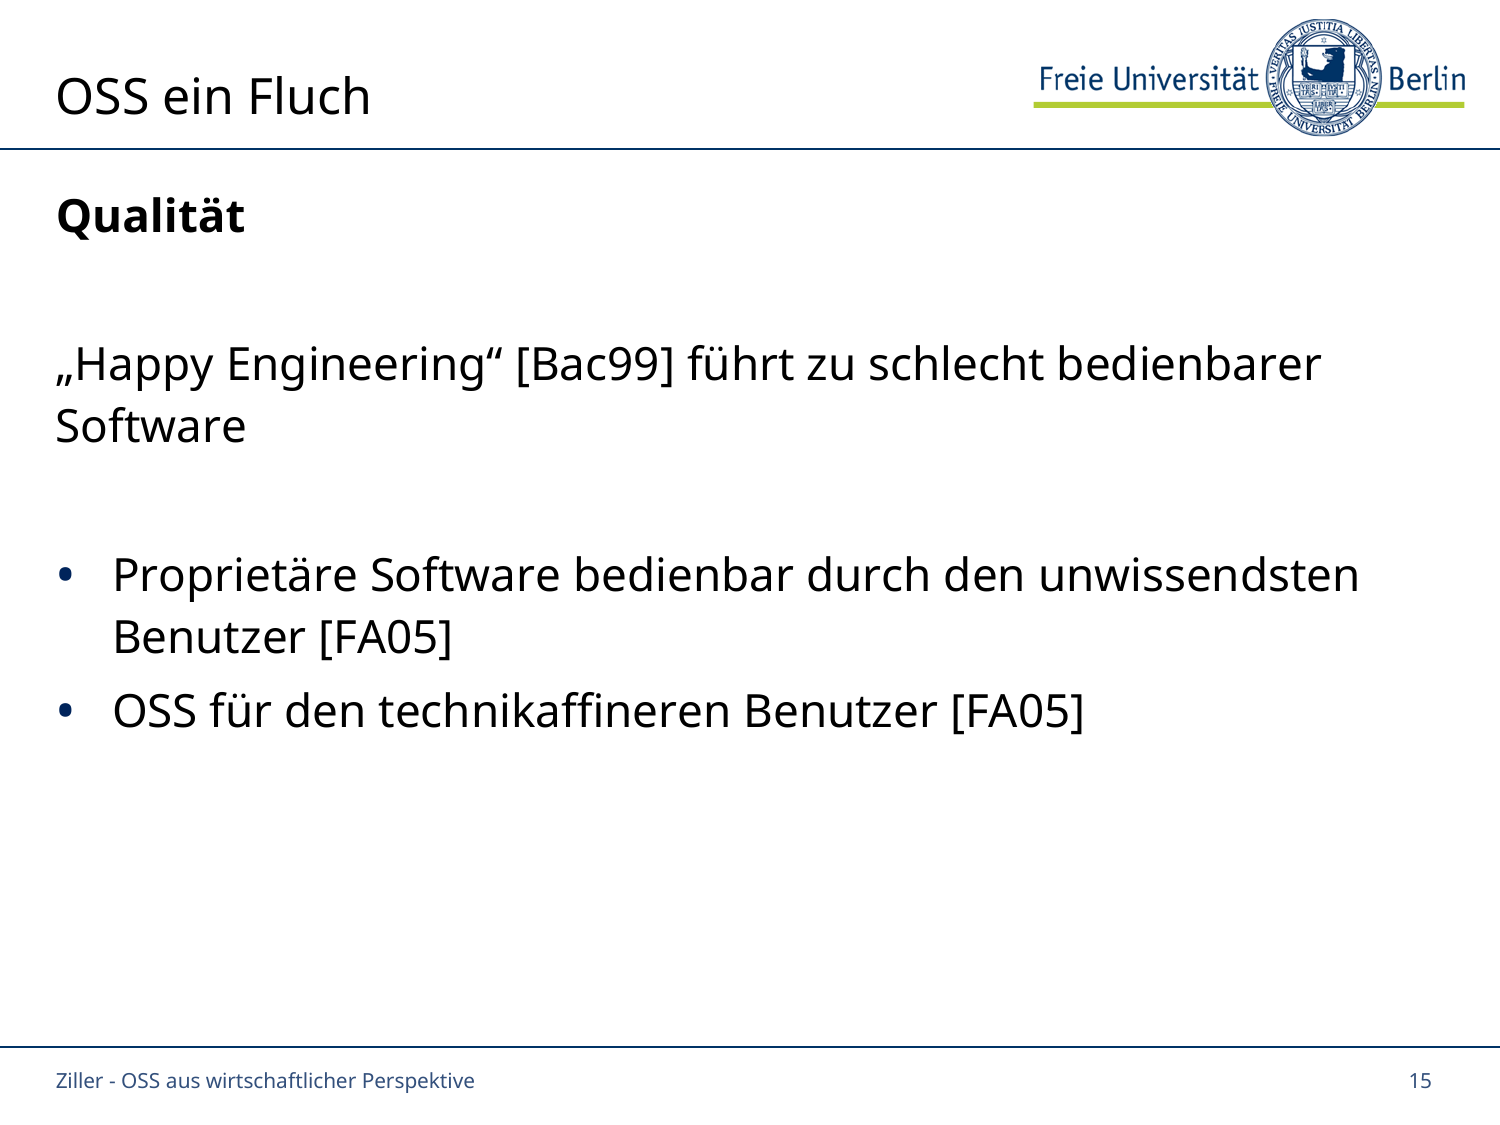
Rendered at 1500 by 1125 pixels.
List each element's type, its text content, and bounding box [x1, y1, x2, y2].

picture [1033, 19, 1470, 137]
list Qualität „Happy Engineering“ [Bac99] führt zu schlecht bedienbarer Software Proprietäre Software bedienbar durch den unwissendsten Benutzer [FA05] OSS für den technikaffineren Benutzer [FA05] [41, 175, 1447, 1039]
title OSS ein Fluch [41, 0, 1016, 138]
